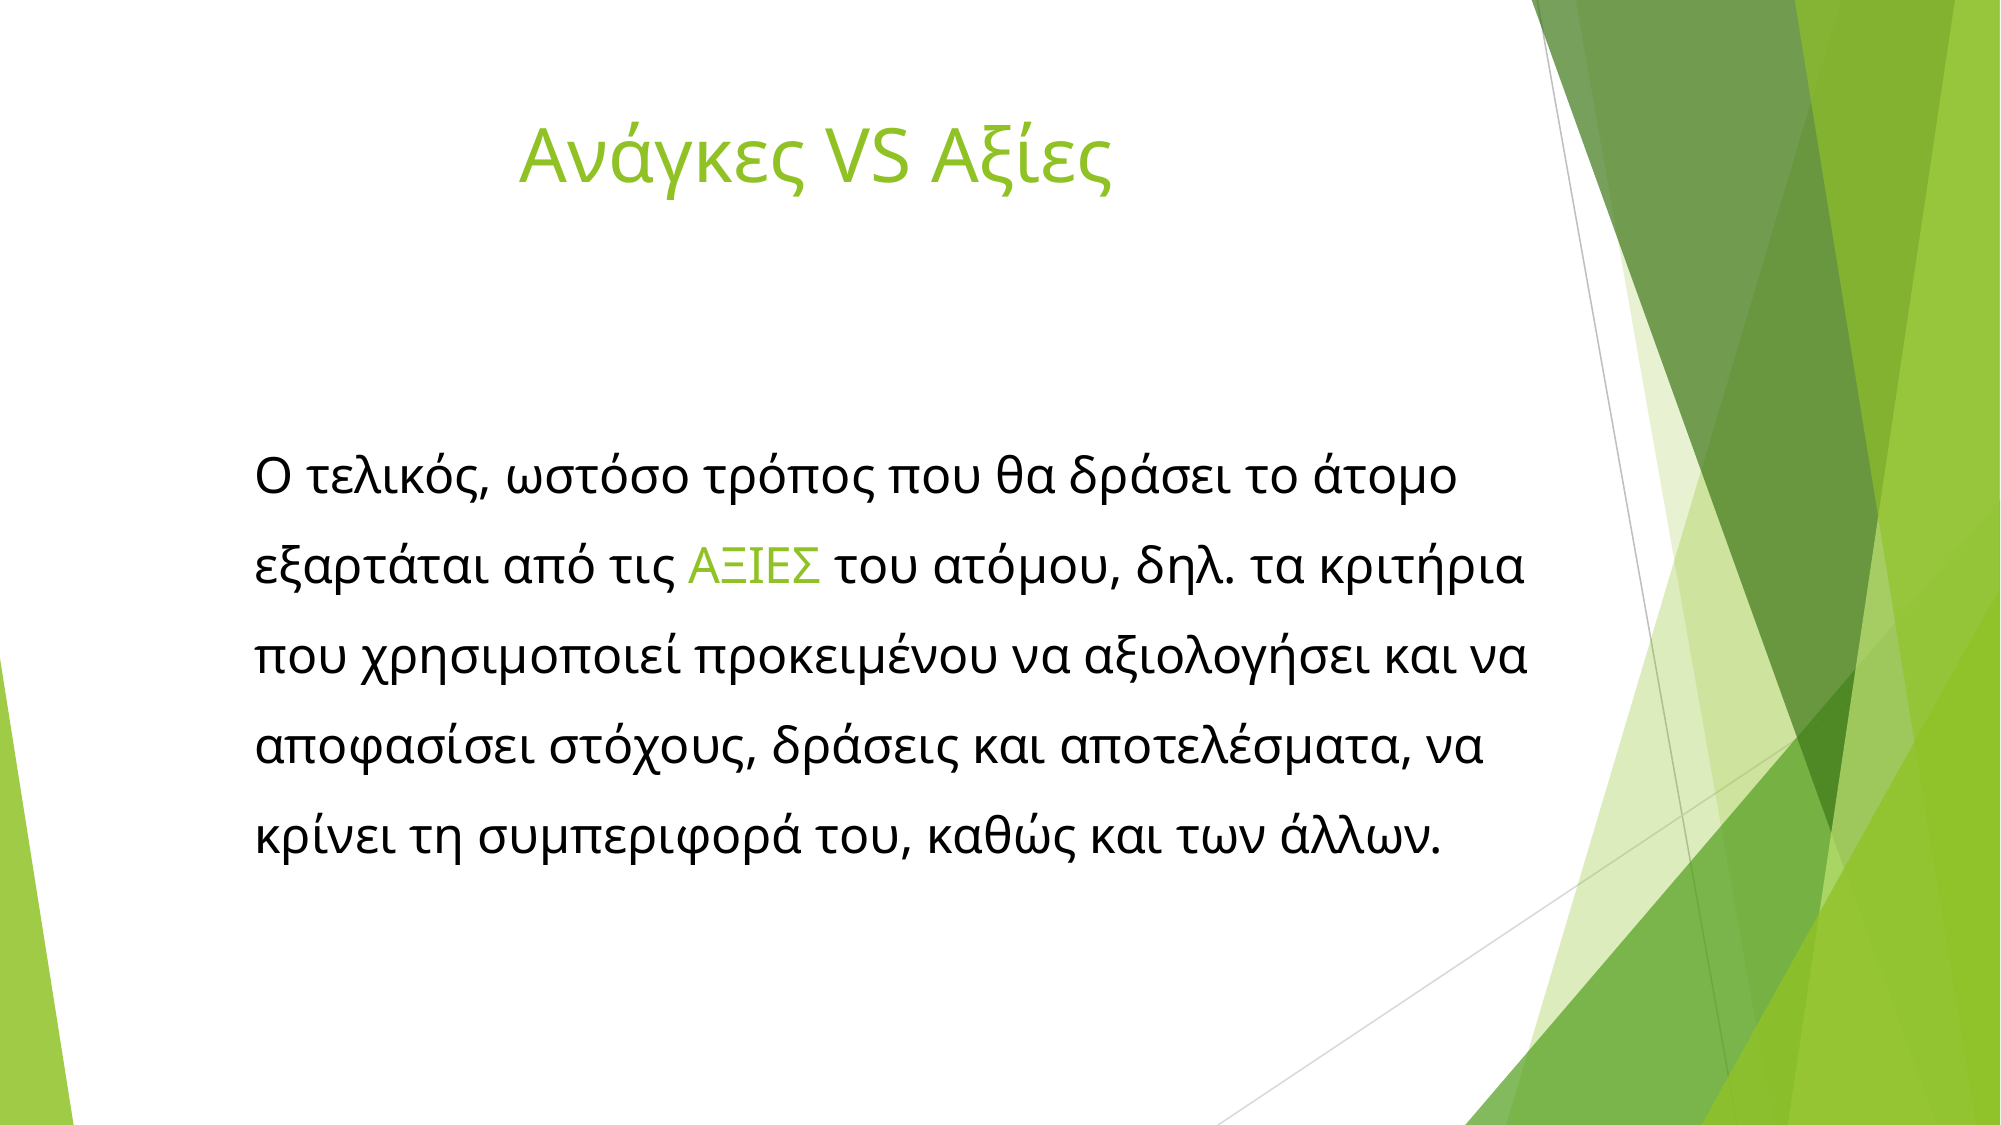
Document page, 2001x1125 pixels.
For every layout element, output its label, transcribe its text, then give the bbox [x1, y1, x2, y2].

title Ανάγκες VS Αξίες [111, 99, 1522, 282]
list Ο τελικός, ωστόσο τρόπος που θα δράσει το άτομο εξαρτάται από τις ΑΞΙΕΣ του ατόμου, δηλ. τα κριτήρια που χρησιμοποιεί προκειμένου να αξιολογήσει και να αποφασίσει στόχους, δράσεις και αποτελέσματα, να κρίνει τη συμπεριφορά του, καθώς και των άλλων. [239, 406, 1546, 1048]
